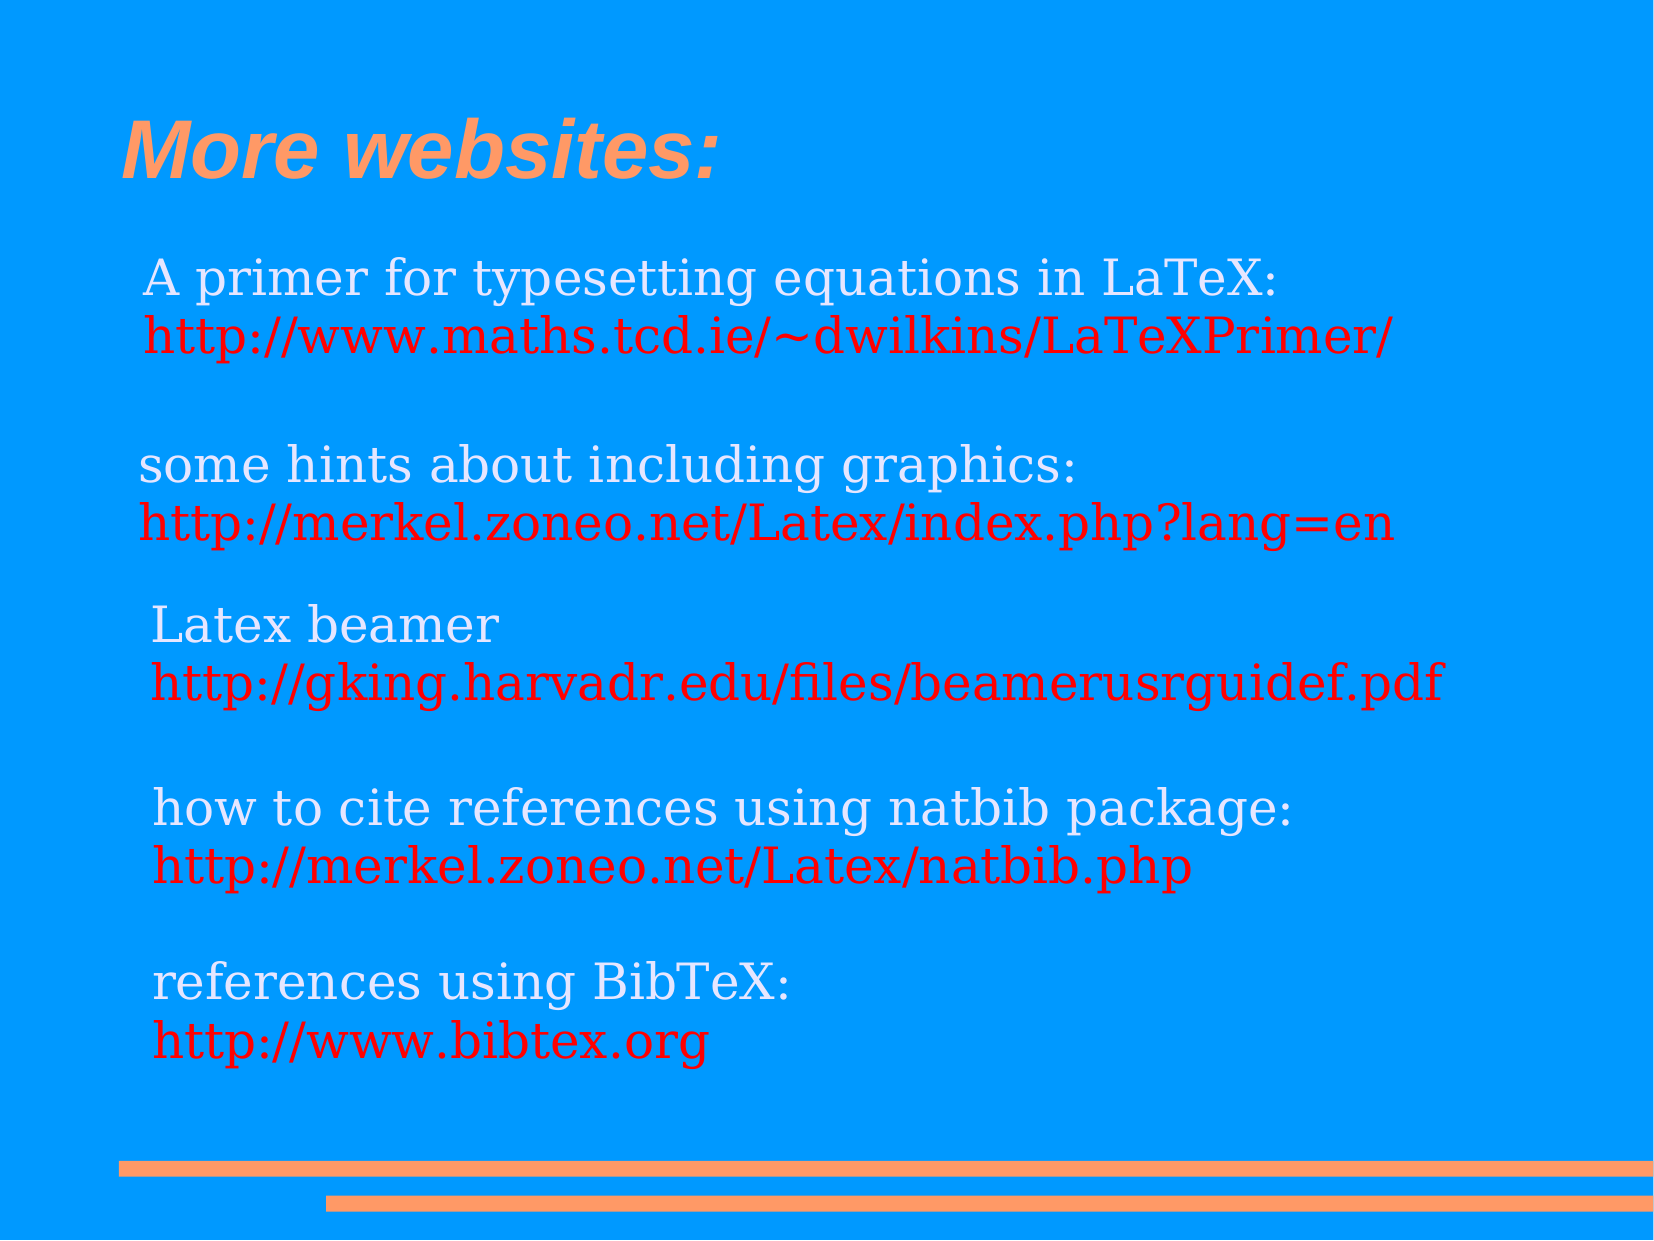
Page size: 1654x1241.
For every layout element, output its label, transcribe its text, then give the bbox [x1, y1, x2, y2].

text_box how to cite references using natbib package: http://merkel.zoneo.net/Latex/natbib.php references using BibTeX: http://www.bibtex.org [152, 778, 1468, 1071]
title More websites: [121, 46, 1534, 254]
text_box Latex beamer http://gking.harvadr.edu/files/beamerusrguidef.pdf [150, 596, 1529, 713]
text_box A primer for typesetting equations in LaTeX: http://www.maths.tcd.ie/~dwilkins/LaTeXPrimer/ [143, 249, 1464, 366]
text_box some hints about including graphics: http://merkel.zoneo.net/Latex/index.php?lang=en [138, 435, 1399, 553]
